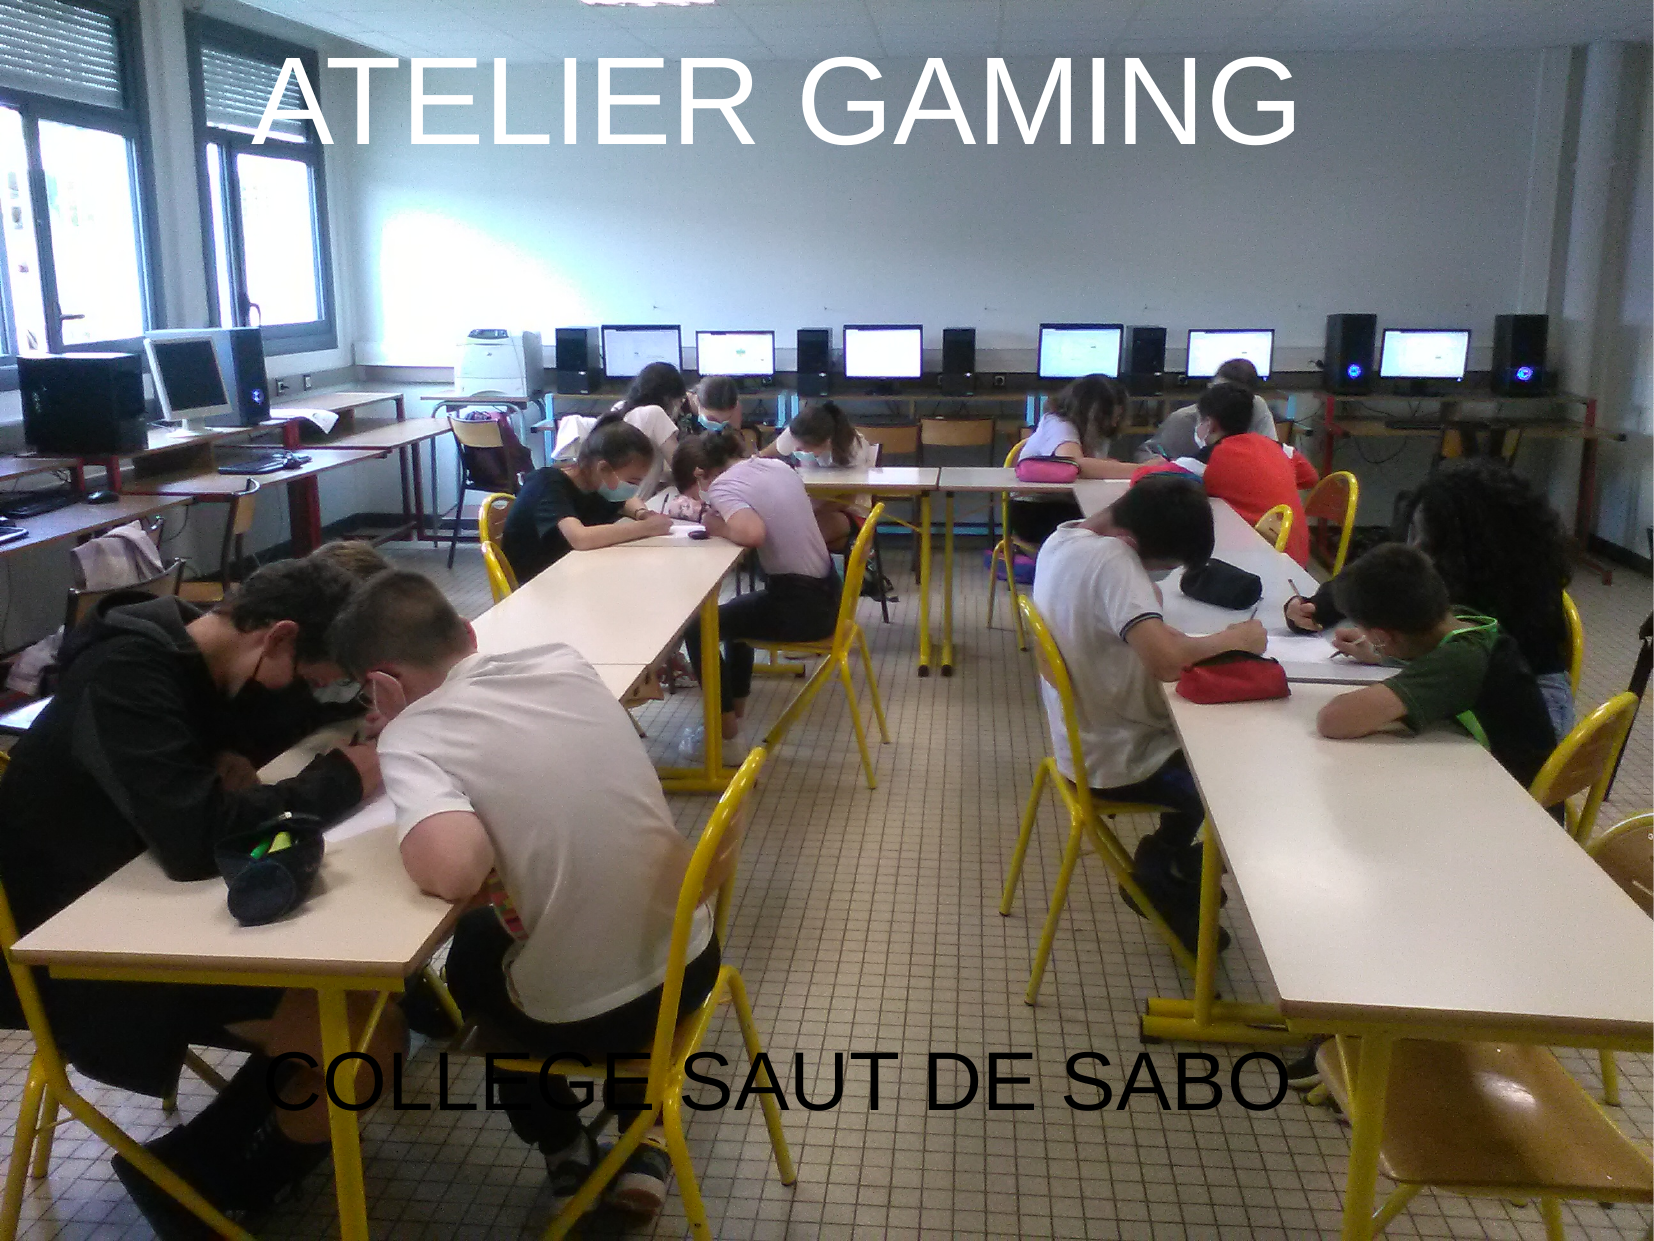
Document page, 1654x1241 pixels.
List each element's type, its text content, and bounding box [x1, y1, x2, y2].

picture [0, 0, 1654, 1241]
text_box COLLEGE SAUT DE SABO [248, 1027, 1465, 1136]
text_box ATELIER GAMING [236, 23, 1453, 179]
